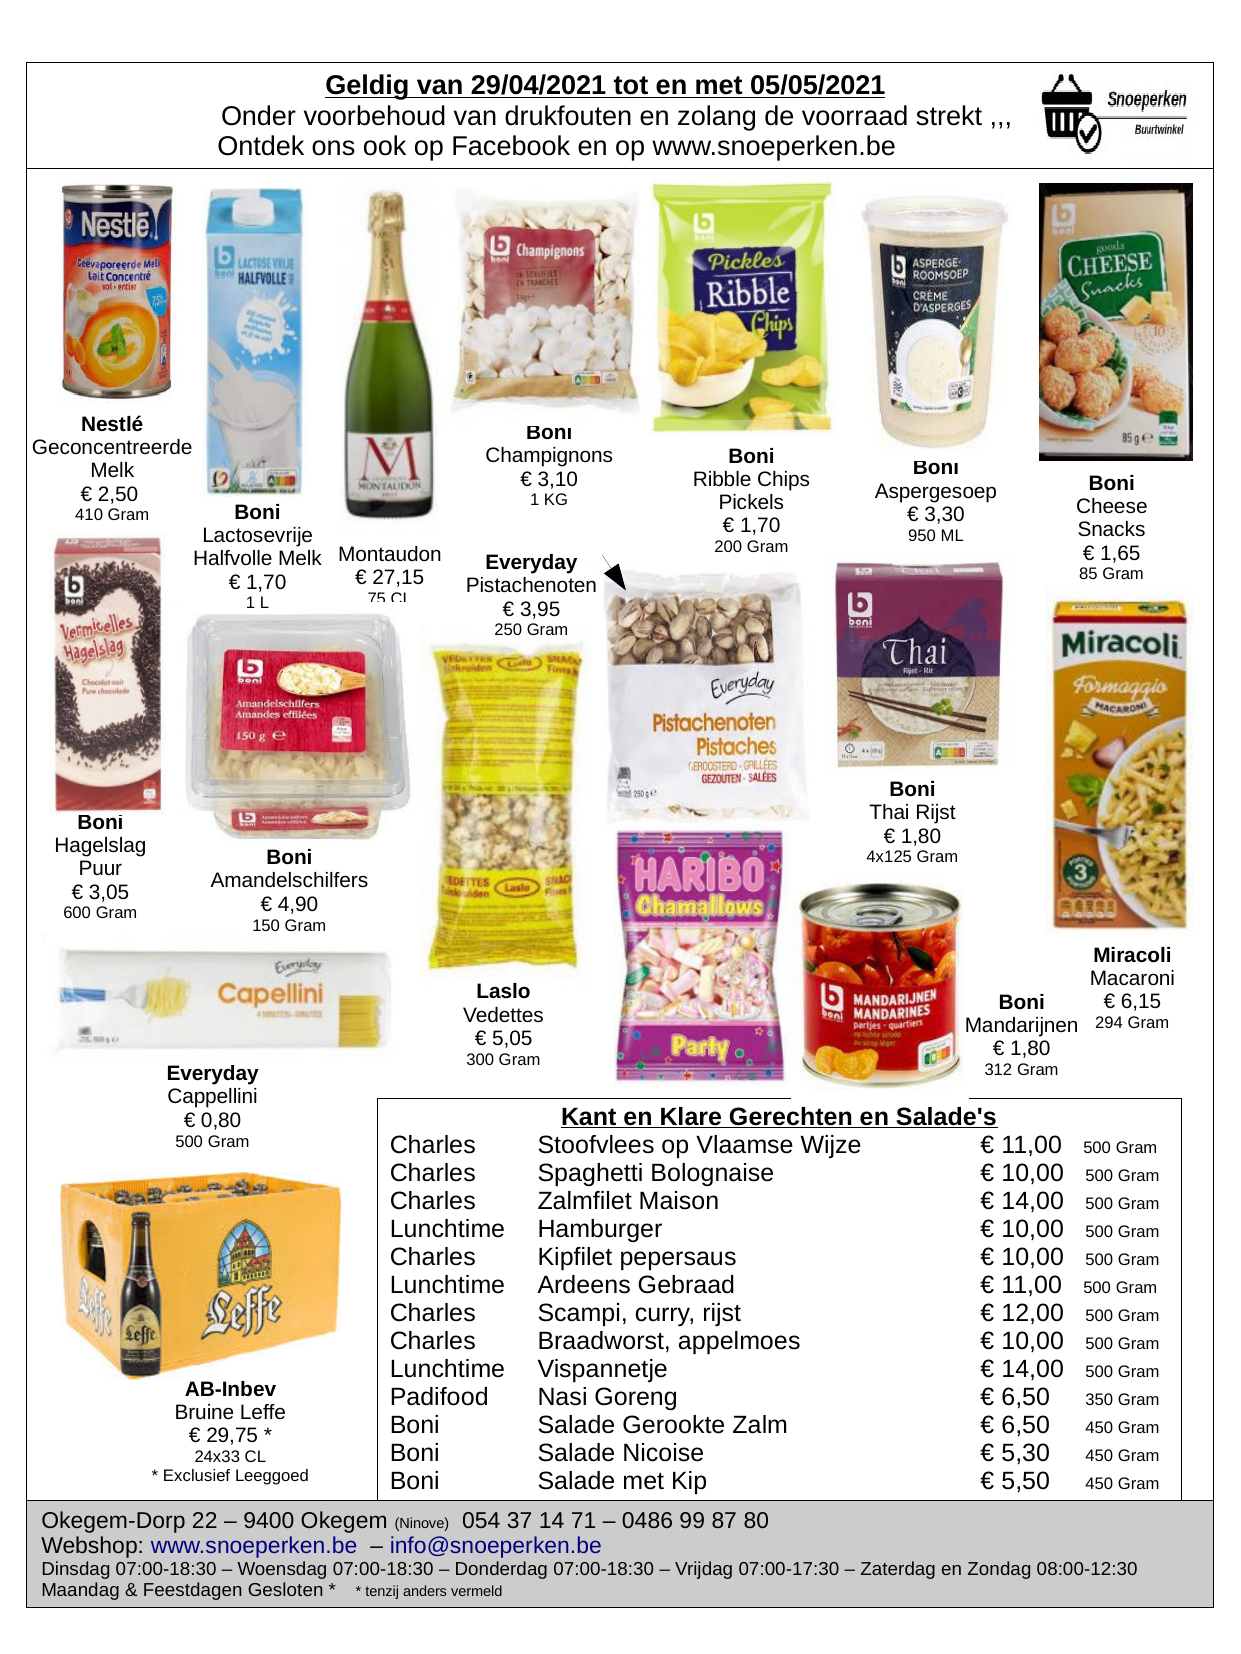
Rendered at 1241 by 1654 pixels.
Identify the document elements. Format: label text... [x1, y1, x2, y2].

picture [42, 933, 402, 1065]
picture [174, 563, 969, 1099]
text_box Boni Cheese Snacks € 1,65 85 Gram [1030, 464, 1193, 591]
picture [60, 1161, 341, 1386]
text_box Nestlé Geconcentreerde Melk € 2,50 410 Gram [11, 405, 201, 532]
picture [441, 177, 839, 438]
text_box AB-Inbev Bruine Leffe € 29,75 * 24x33 CL * Exclusief Leeggoed [129, 1370, 331, 1493]
text_box Boni Mandarijnen € 1,80 312 Gram [921, 983, 1123, 1087]
text_box Boni Lactosevrije Halfvolle Melk € 1,70 1 L [174, 493, 341, 626]
text_box Everyday Pistachenoten € 3,95 250 Gram [437, 543, 626, 650]
text_box Laslo Vedettes € 5,05 300 Gram [420, 972, 587, 1089]
text_box Geldig van 29/04/2021 tot en met 05/05/2021 Onder voorbehoud van drukfouten en zolang de voorraad strekt ,,, Ontdek ons ook op Facebook en op www.snoeperken.be [26, 62, 1214, 169]
picture [854, 183, 1016, 461]
picture [340, 175, 438, 535]
picture [201, 188, 308, 493]
text_box Boni Ribble Chips Pickels € 1,70 200 Gram [649, 437, 854, 564]
text_box Montaudon € 27,15 75 CL [341, 534, 473, 615]
text_box Kant en Klare Gerechten en Salade's Charles Stoofvlees op Vlaamse Wijze € 11,00 500 Gram Charles Spaghetti Bolognaise € 10,00 500 Gram Charles Zalmfilet Maison € 14,00 500 Gram Lunchtime Hamburger € 10,00 500 Gram Charles Kipfilet pepersaus € 10,00 500 Gram Lunchtime Ardeens Gebraad € 11,00 500 Gram Charles Scampi, curry, rijst € 12,00 500 Gram Charles Braadworst, appelmoes € 10,00 500 Gram Lunchtime Vispannetje € 14,00 500 Gram Padifood Nasi Goreng € 6,50 350 Gram Boni Salade Gerookte Zalm € 6,50 450 Gram Boni Salade Nicoise € 5,30 450 Gram Boni Salade met Kip € 5,50 450 Gram [377, 1098, 1182, 1500]
text_box Okegem-Dorp 22 – 9400 Okegem (Ninove) 054 37 14 71 – 0486 99 87 80 Webshop: www.snoeperken.be – info@snoeperken.be Dinsdag 07:00-18:30 – Woensdag 07:00-18:30 – Donderdag 07:00-18:30 – Vrijdag 07:00-17:30 – Zaterdag en Zondag 08:00-12:30 Maandag & Feestdagen Gesloten * * tenzij anders vermeld [26, 1500, 1214, 1608]
text_box Boni Champignons € 3,10 1 KG [448, 426, 649, 547]
picture [1046, 585, 1193, 945]
text_box Boni Thai Rijst € 1,80 4x125 Gram [814, 770, 1010, 875]
text_box Everyday Cappellini € 0,80 500 Gram [118, 1065, 308, 1161]
text_box Miracoli Macaroni € 6,15 294 Gram [1062, 935, 1202, 1040]
picture [1039, 70, 1193, 162]
text_box Boni Aspergesoep € 3,30 950 ML [854, 448, 1018, 553]
picture [49, 531, 166, 815]
picture [1039, 183, 1193, 461]
text_box Boni Amandelschilfers € 4,90 150 Gram [188, 838, 390, 972]
picture [826, 552, 1011, 777]
text_box Boni Hagelslag Puur € 3,05 600 Gram [0, 803, 188, 934]
picture [59, 175, 178, 406]
